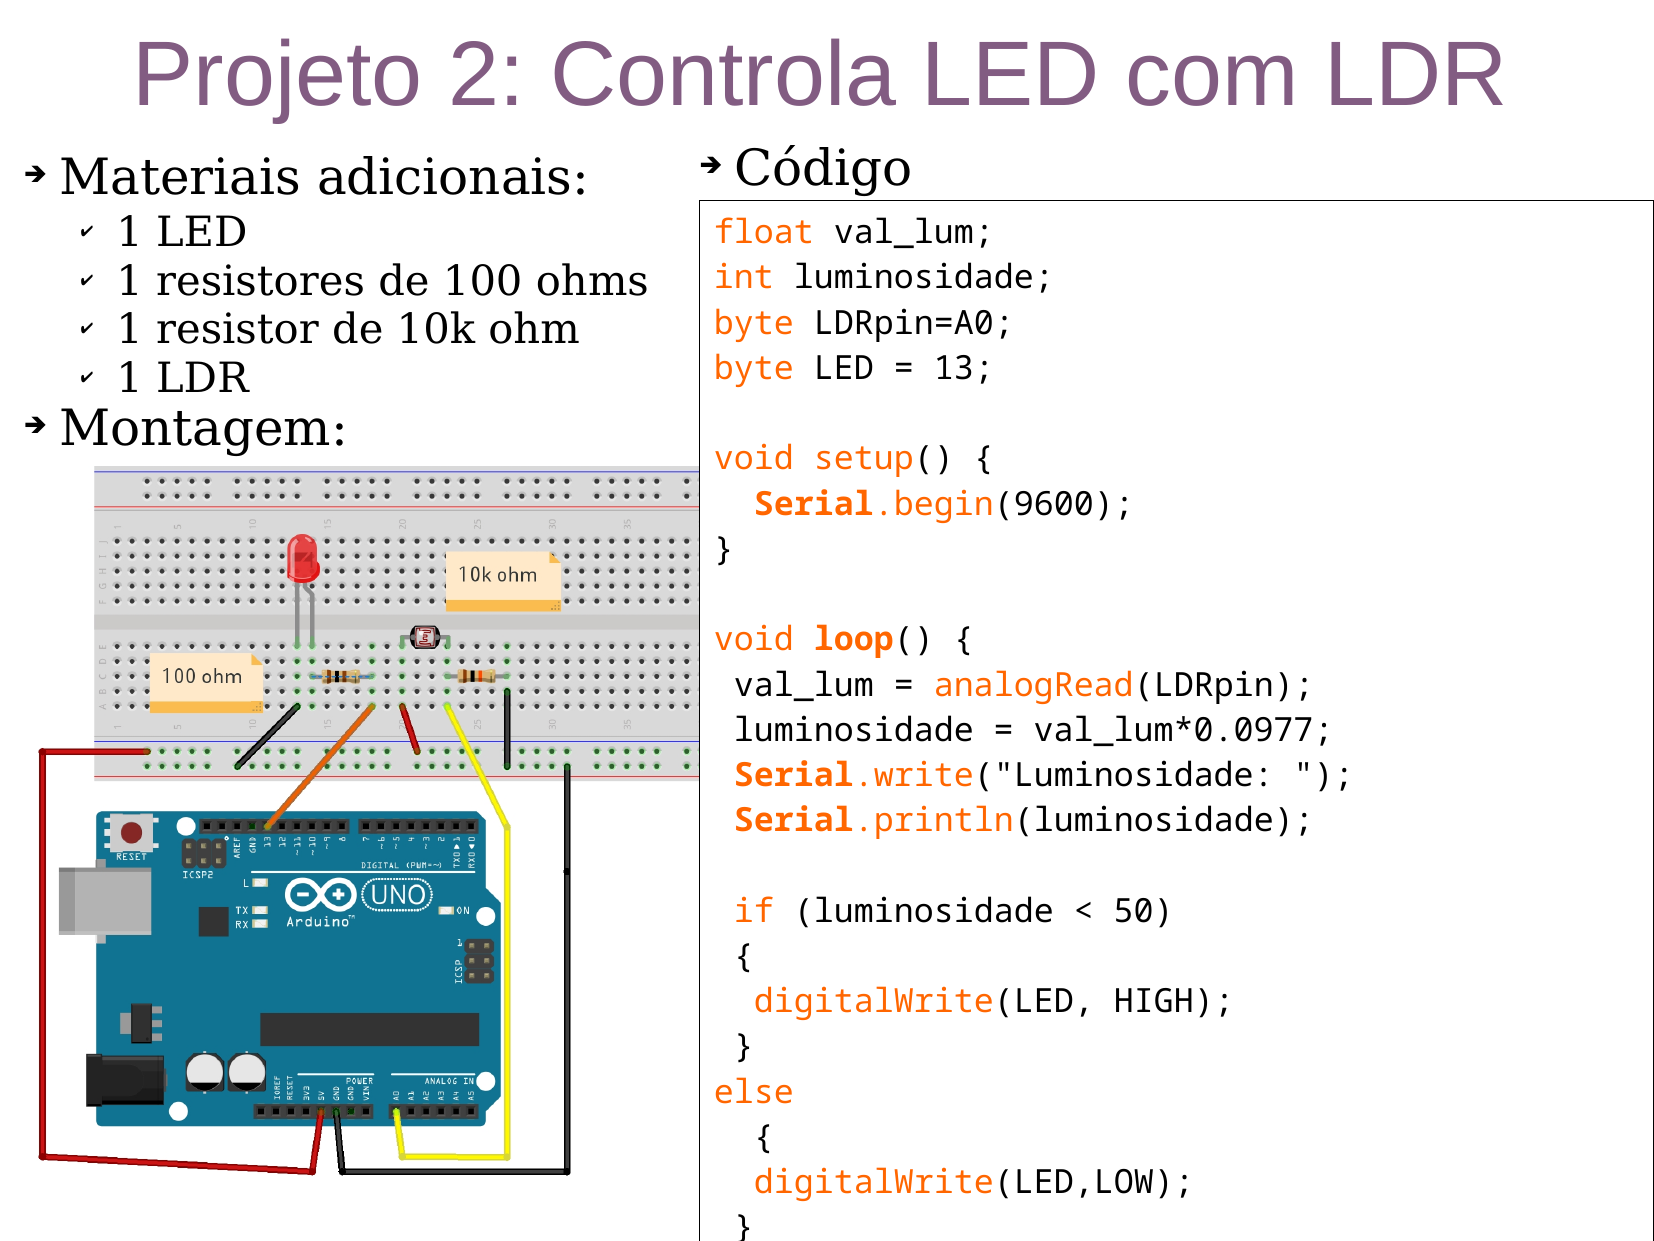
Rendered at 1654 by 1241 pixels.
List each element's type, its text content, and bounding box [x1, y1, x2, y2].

title Projeto 2: Controla LED com LDR [76, 0, 1565, 148]
text_box float val_lum; int luminosidade; byte LDRpin=A0; byte LED = 13; void setup() { Serial.begin(9600); } void loop() { val_lum = analogRead(LDRpin); luminosidade = val_lum*0.0977; Serial.write("Luminosidade: "); Serial.println(luminosidade); if (luminosidade < 50) { digitalWrite(LED, HIGH); } else { digitalWrite(LED,LOW); } delay(1000); } [699, 200, 1654, 1229]
picture [35, 466, 699, 1217]
title Materiais adicionais: [23, 129, 662, 225]
title Montagem: [23, 389, 414, 467]
title Código [699, 148, 1172, 208]
text_box 1 LED 1 resistores de 100 ohms 1 resistor de 10k ohm 1 LDR [66, 200, 674, 419]
